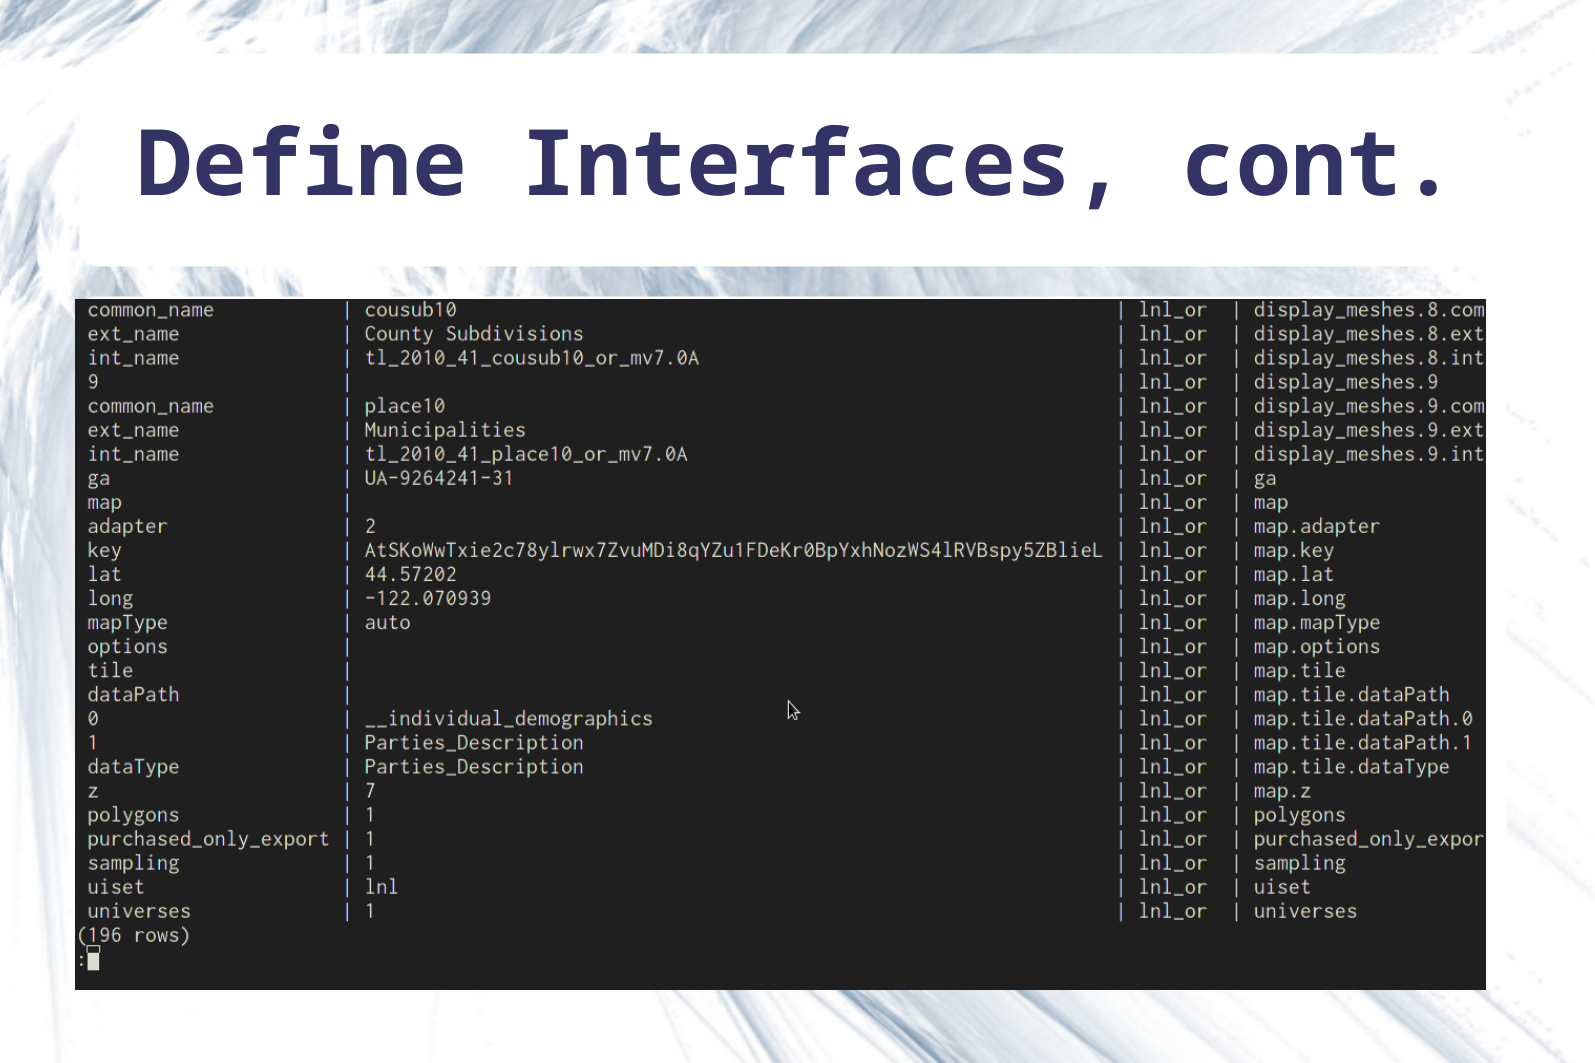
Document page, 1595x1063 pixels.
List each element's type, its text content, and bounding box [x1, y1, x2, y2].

title Define Interfaces, cont. [79, 62, 1515, 259]
picture [0, 0, 1595, 1063]
